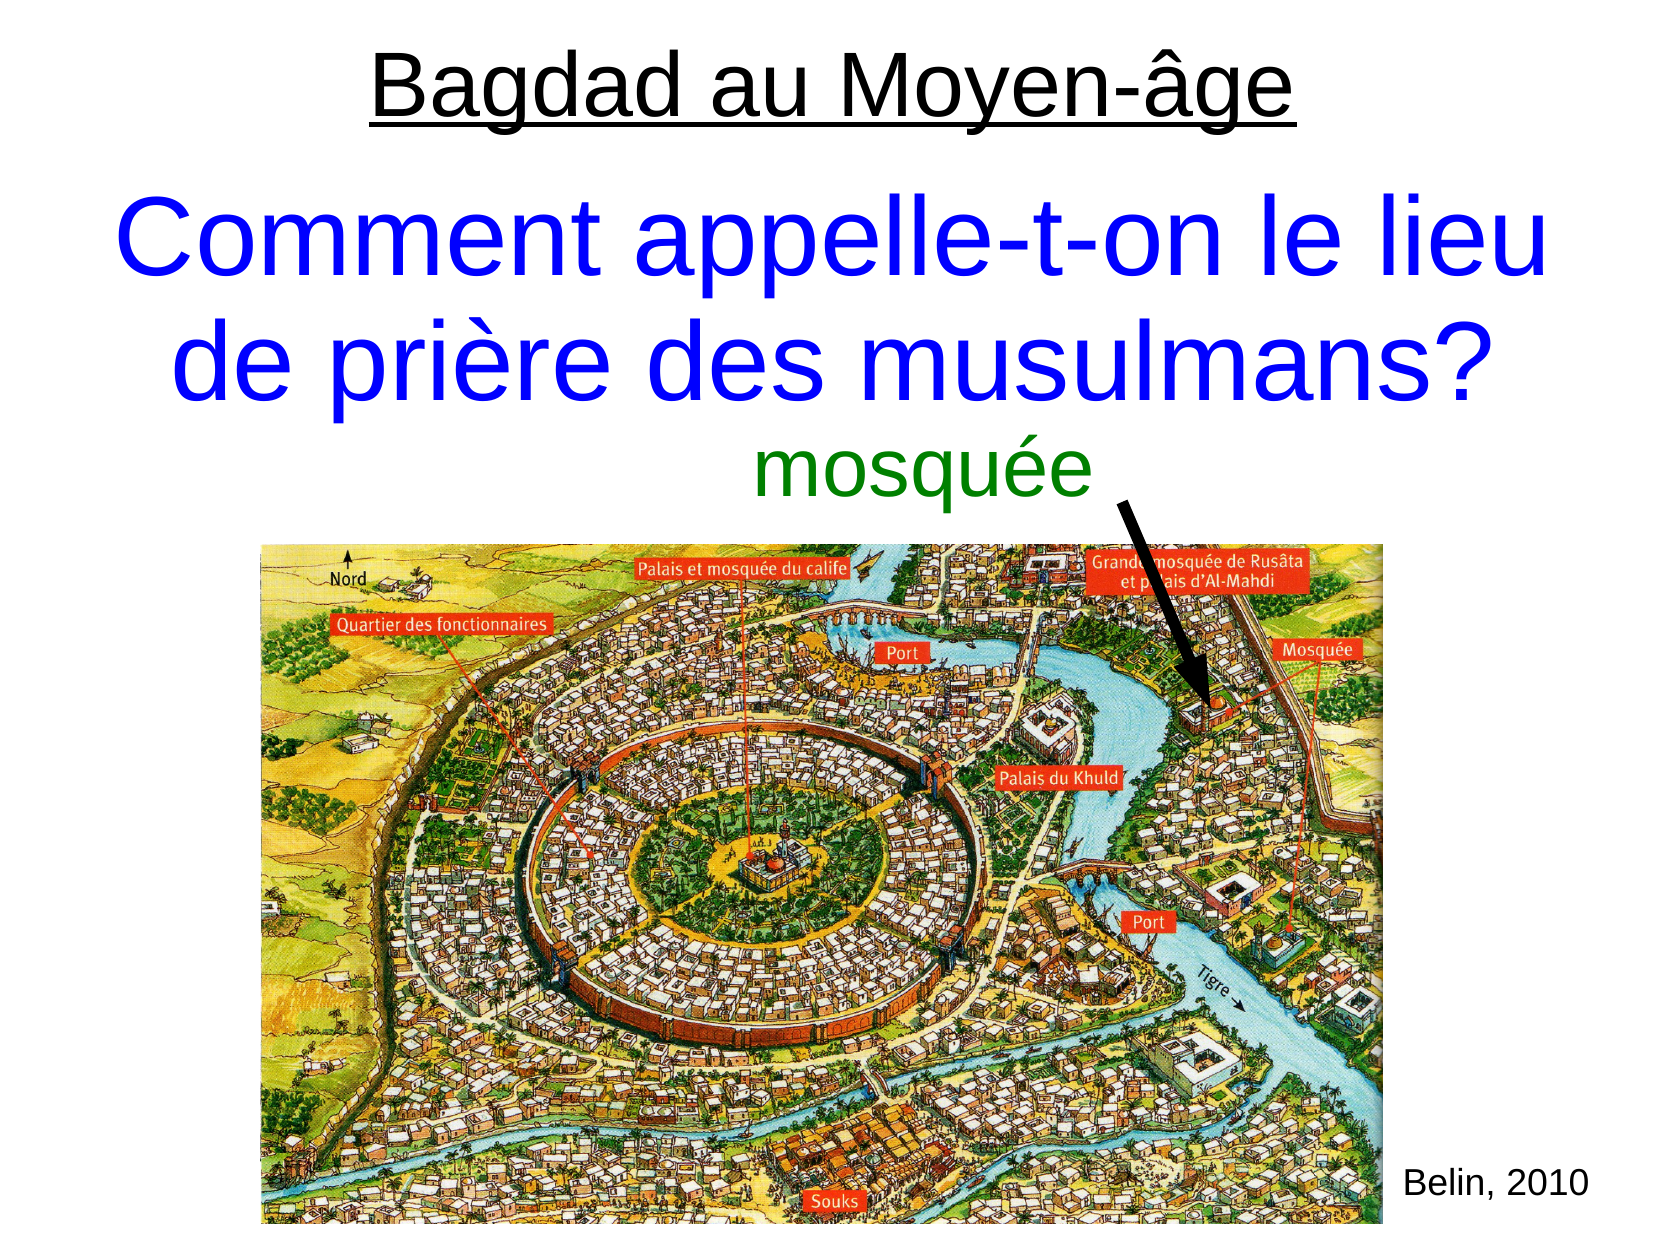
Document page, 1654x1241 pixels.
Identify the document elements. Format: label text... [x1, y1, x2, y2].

text_box Belin, 2010 [1387, 1153, 1625, 1211]
title Bagdad au Moyen-âge [88, 33, 1577, 137]
title Comment appelle-t-on le lieu de prière des musulmans? [88, 173, 1577, 425]
text_box mosquée [738, 413, 1152, 718]
picture [260, 544, 1383, 1224]
